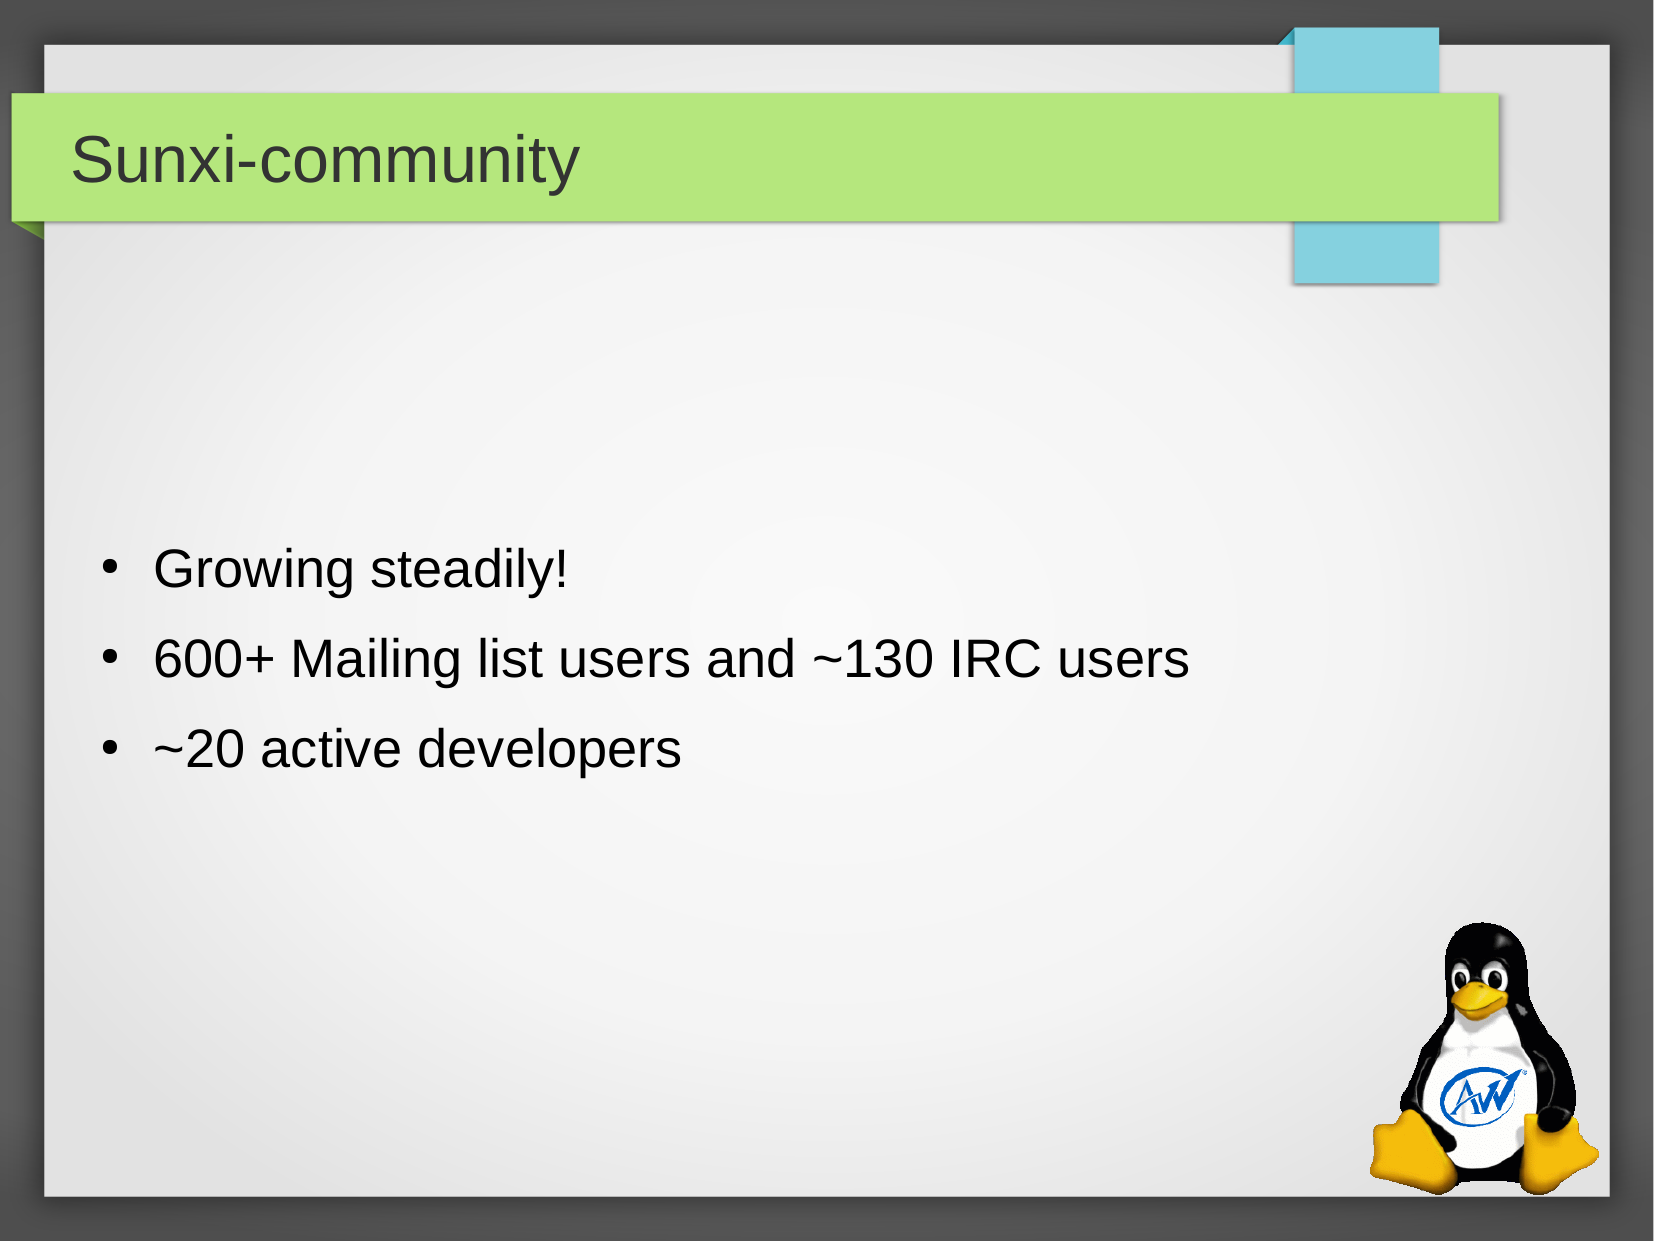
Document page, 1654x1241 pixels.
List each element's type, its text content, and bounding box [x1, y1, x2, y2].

list Growing steadily! 600+ Mailing list users and ~130 IRC users ~20 active developers [82, 343, 1538, 1063]
title Sunxi-community [70, 106, 1229, 213]
picture [0, 0, 1654, 1241]
